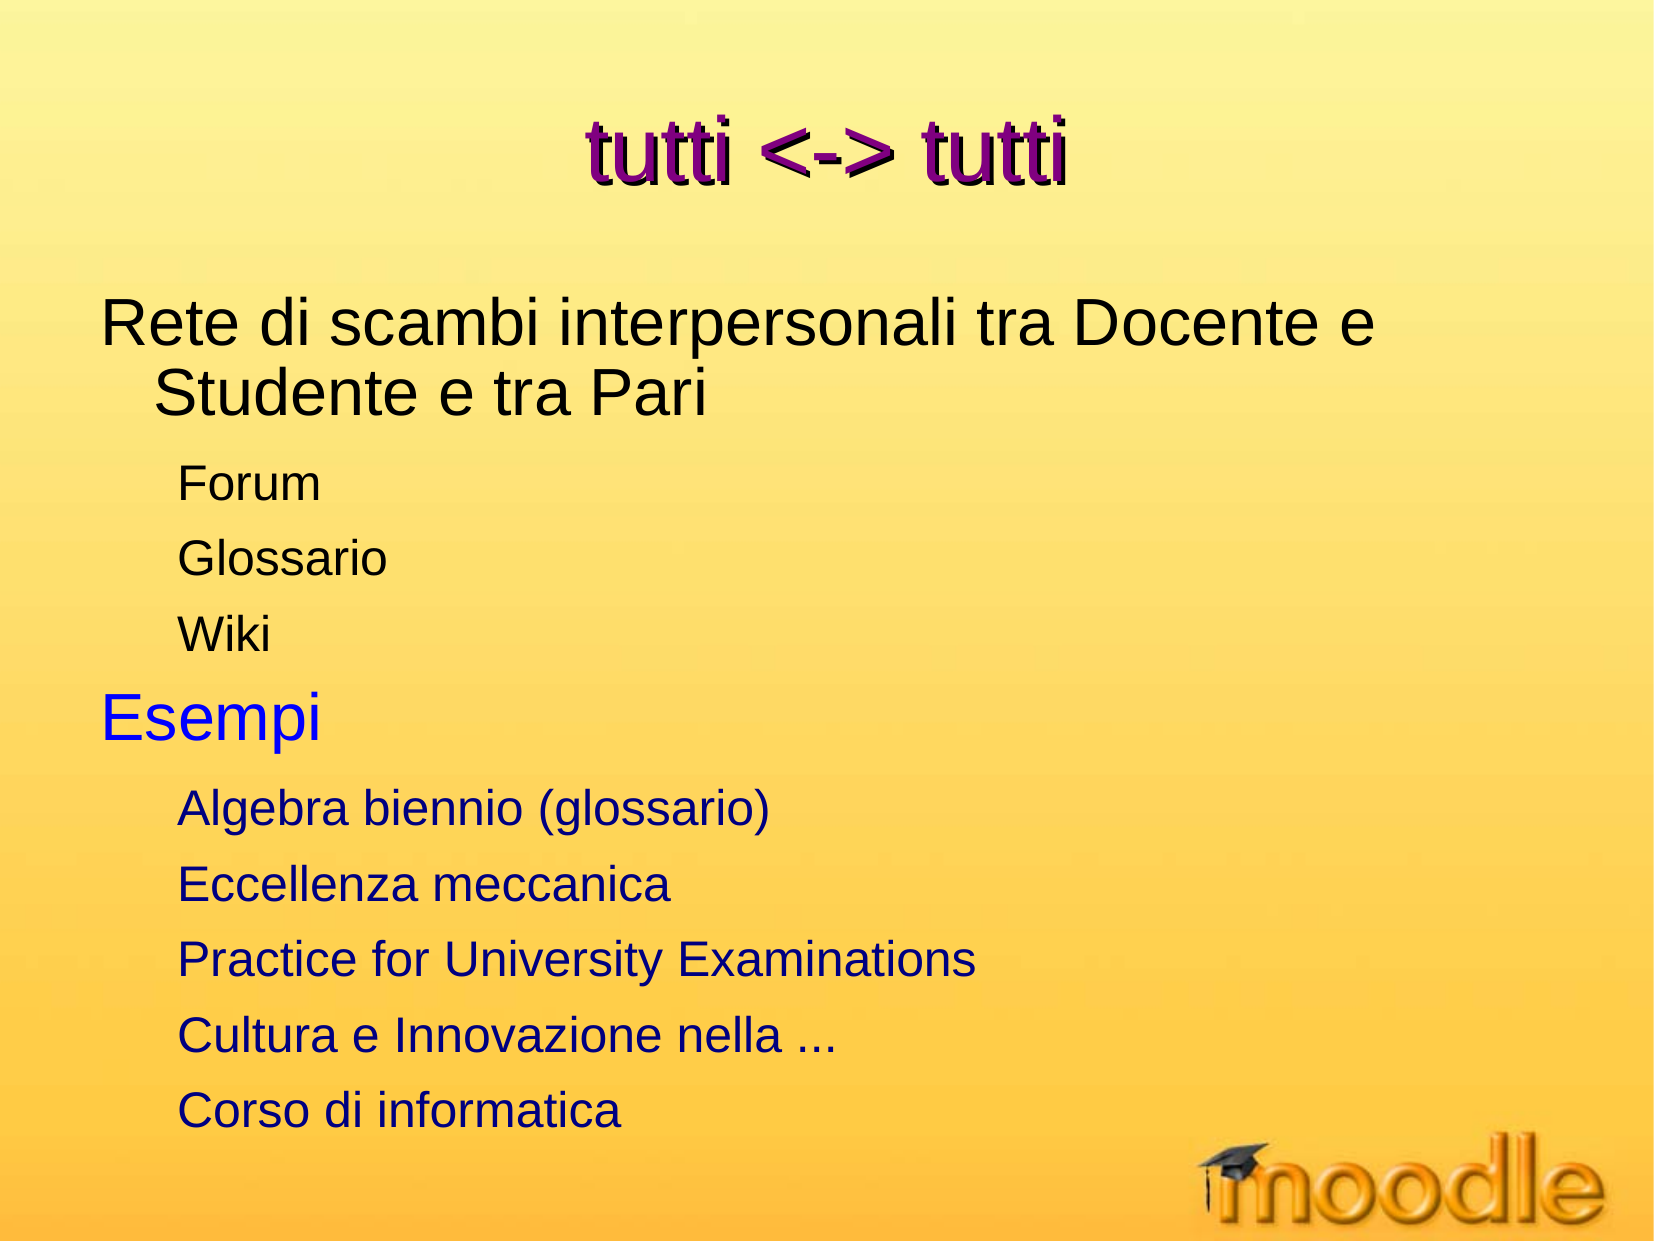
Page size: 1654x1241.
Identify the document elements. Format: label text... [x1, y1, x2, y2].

list Rete di scambi interpersonali tra Docente e Studente e tra Pari Forum Glossario Wiki Esempi Algebra biennio (glossario) Eccellenza meccanica Practice for University Examinations Cultura e Innovazione nella ... Corso di informatica [82, 290, 1571, 1144]
picture [0, 0, 1654, 1241]
title tutti <-> tutti [82, 49, 1571, 257]
